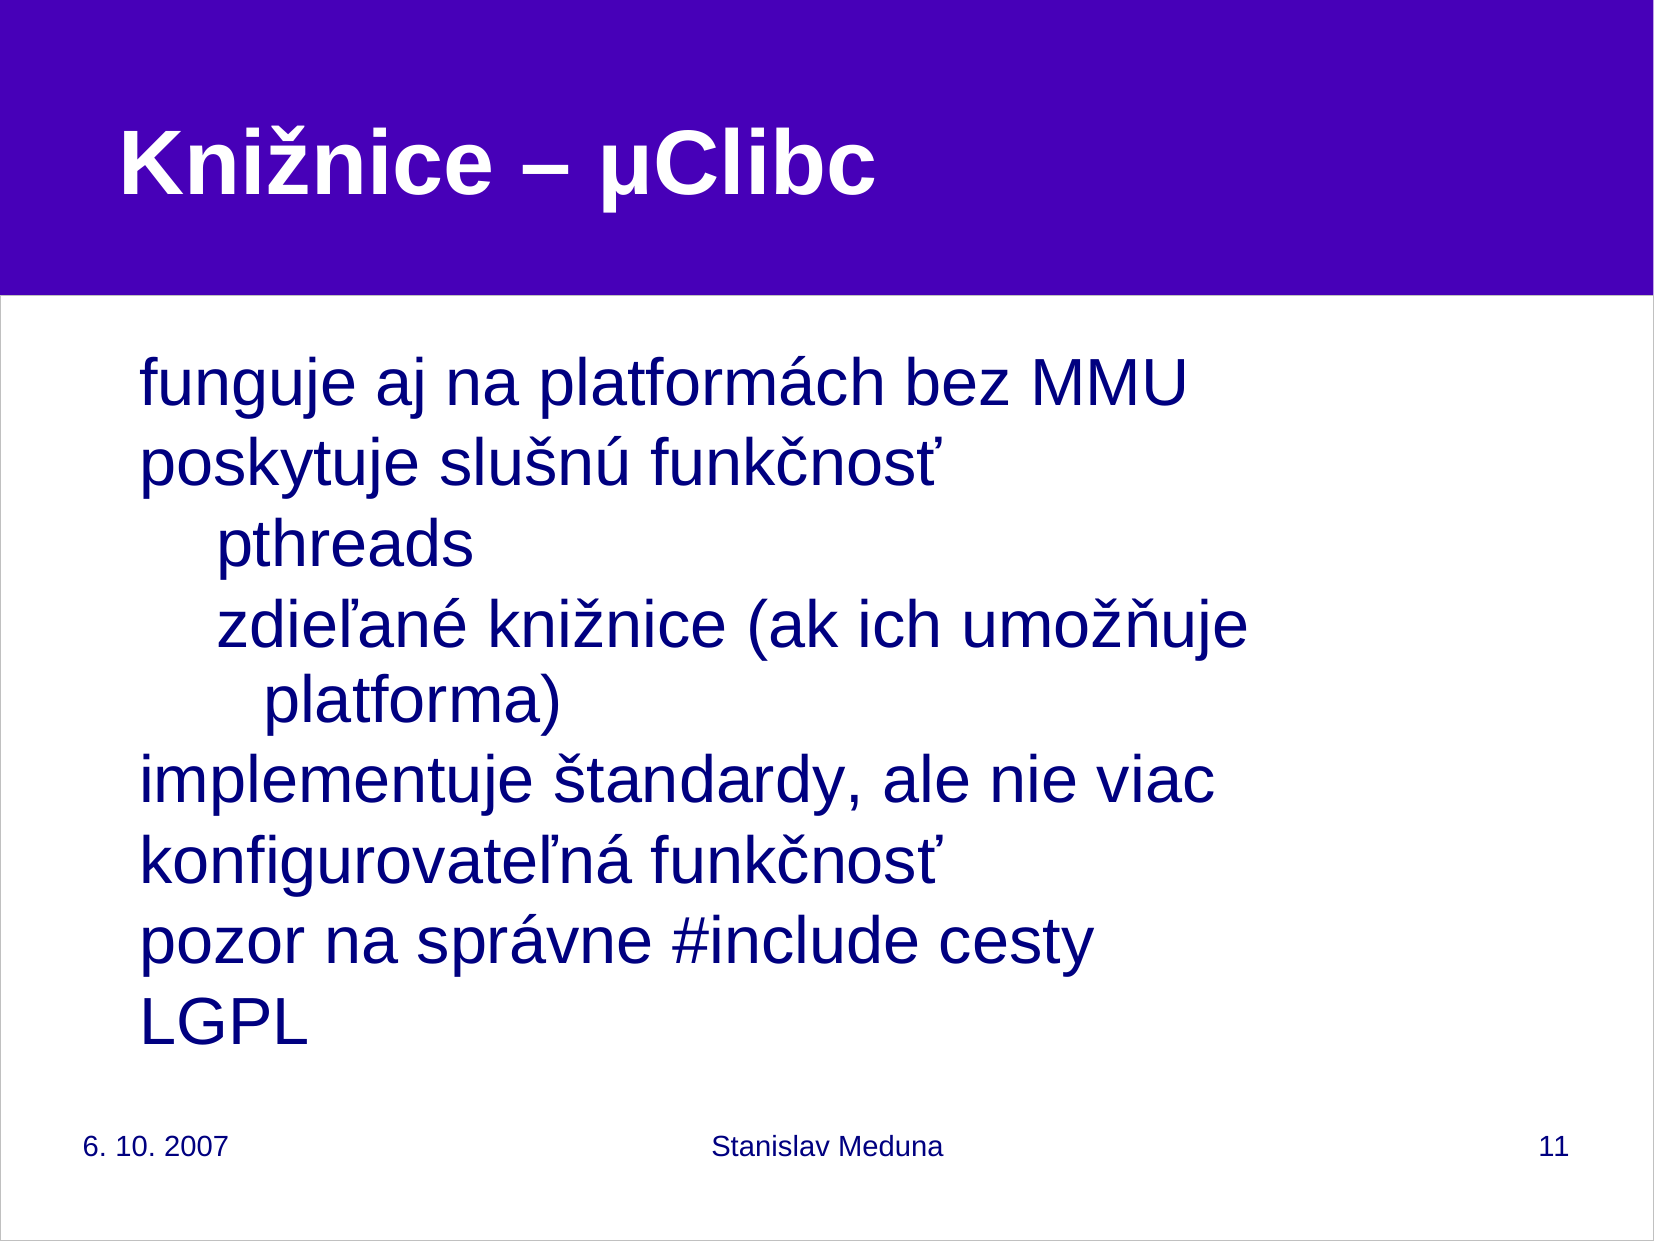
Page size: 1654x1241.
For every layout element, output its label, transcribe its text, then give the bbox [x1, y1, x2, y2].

list funguje aj na platformách bez MMU poskytuje slušnú funkčnosť pthreads zdieľané knižnice (ak ich umožňuje platforma) implementuje štandardy, ale nie viac konfigurovateľná funkčnosť pozor na správne #include cesty LGPL [121, 344, 1534, 1112]
title Knižnice – μClibc [118, 66, 1595, 259]
